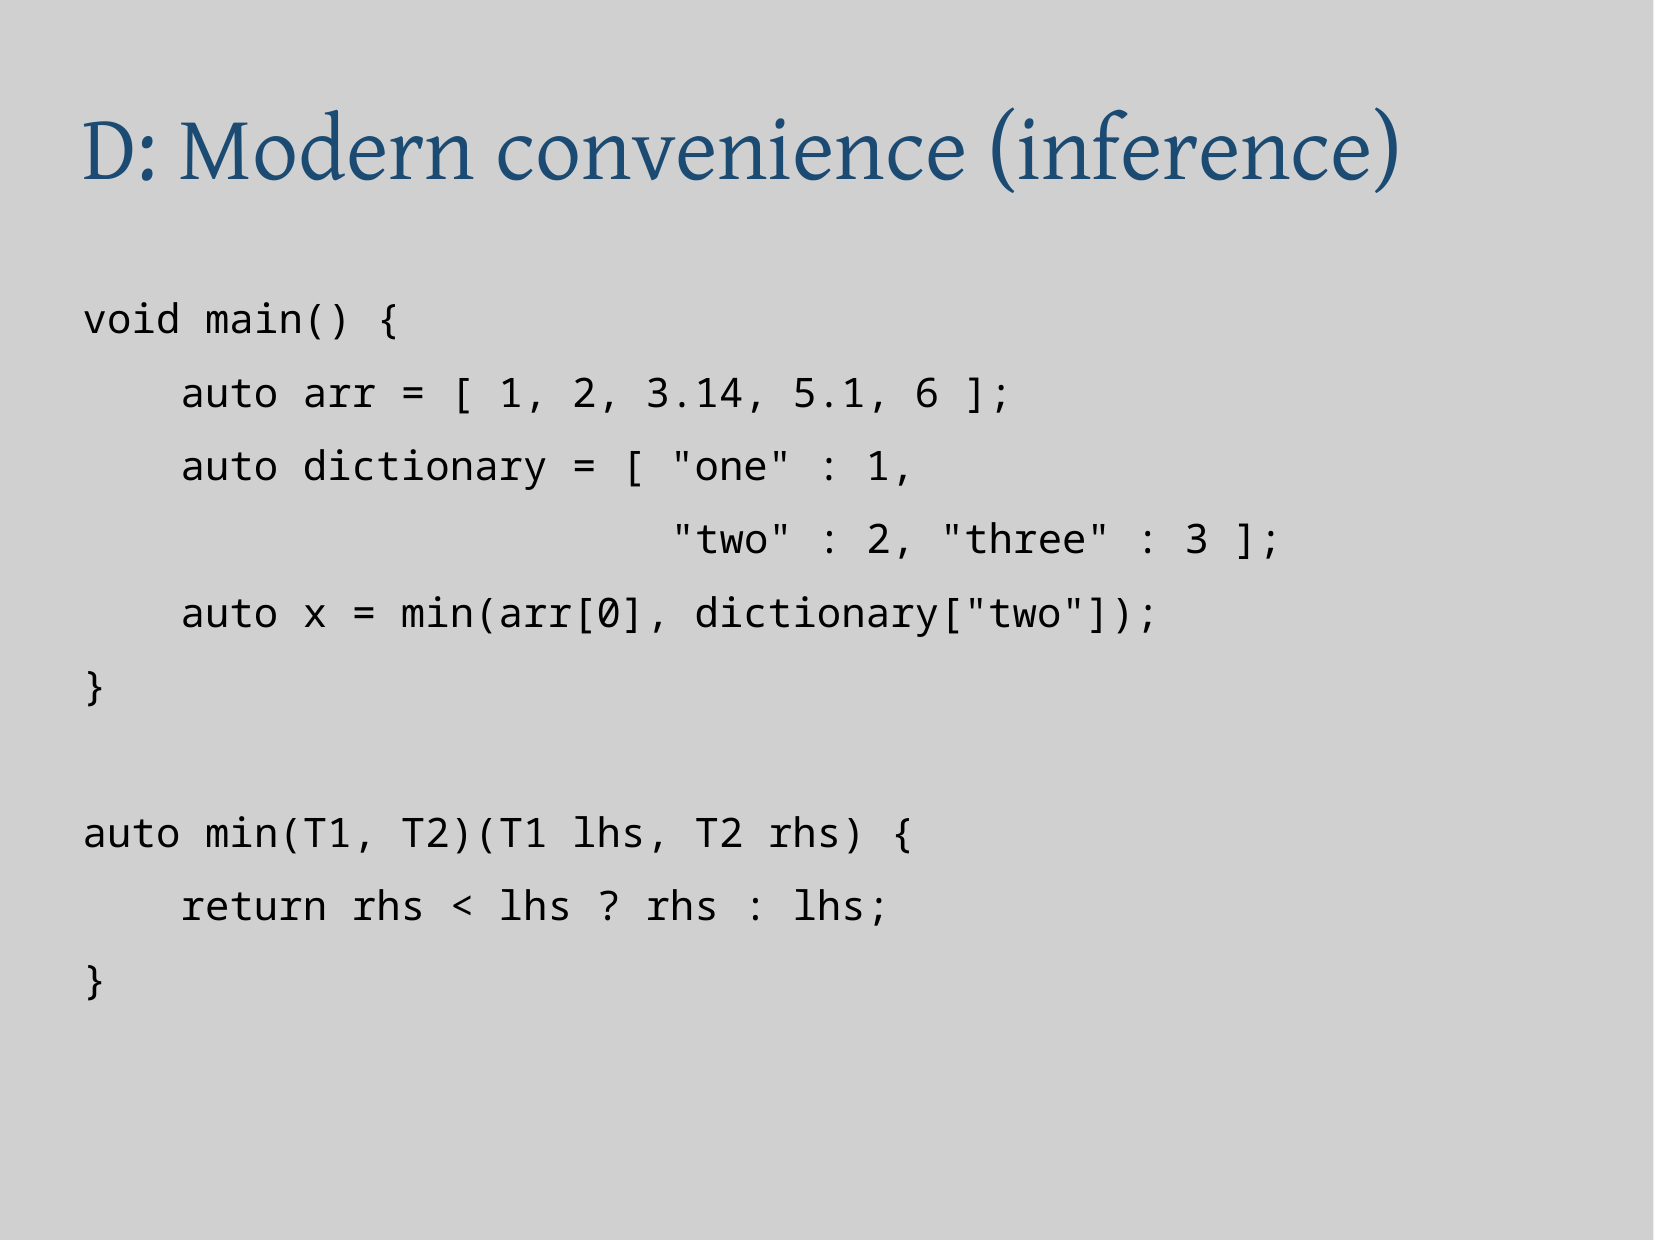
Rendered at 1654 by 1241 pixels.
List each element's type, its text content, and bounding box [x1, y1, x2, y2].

title D: Modern convenience (inference) [82, 49, 1571, 257]
list void main() { auto arr = [ 1, 2, 3.14, 5.1, 6 ]; auto dictionary = [ "one" : 1, "two" : 2, "three" : 3 ]; auto x = min(arr[0], dictionary["two"]); } auto min(T1, T2)(T1 lhs, T2 rhs) { return rhs < lhs ? rhs : lhs; } [82, 290, 1571, 1010]
